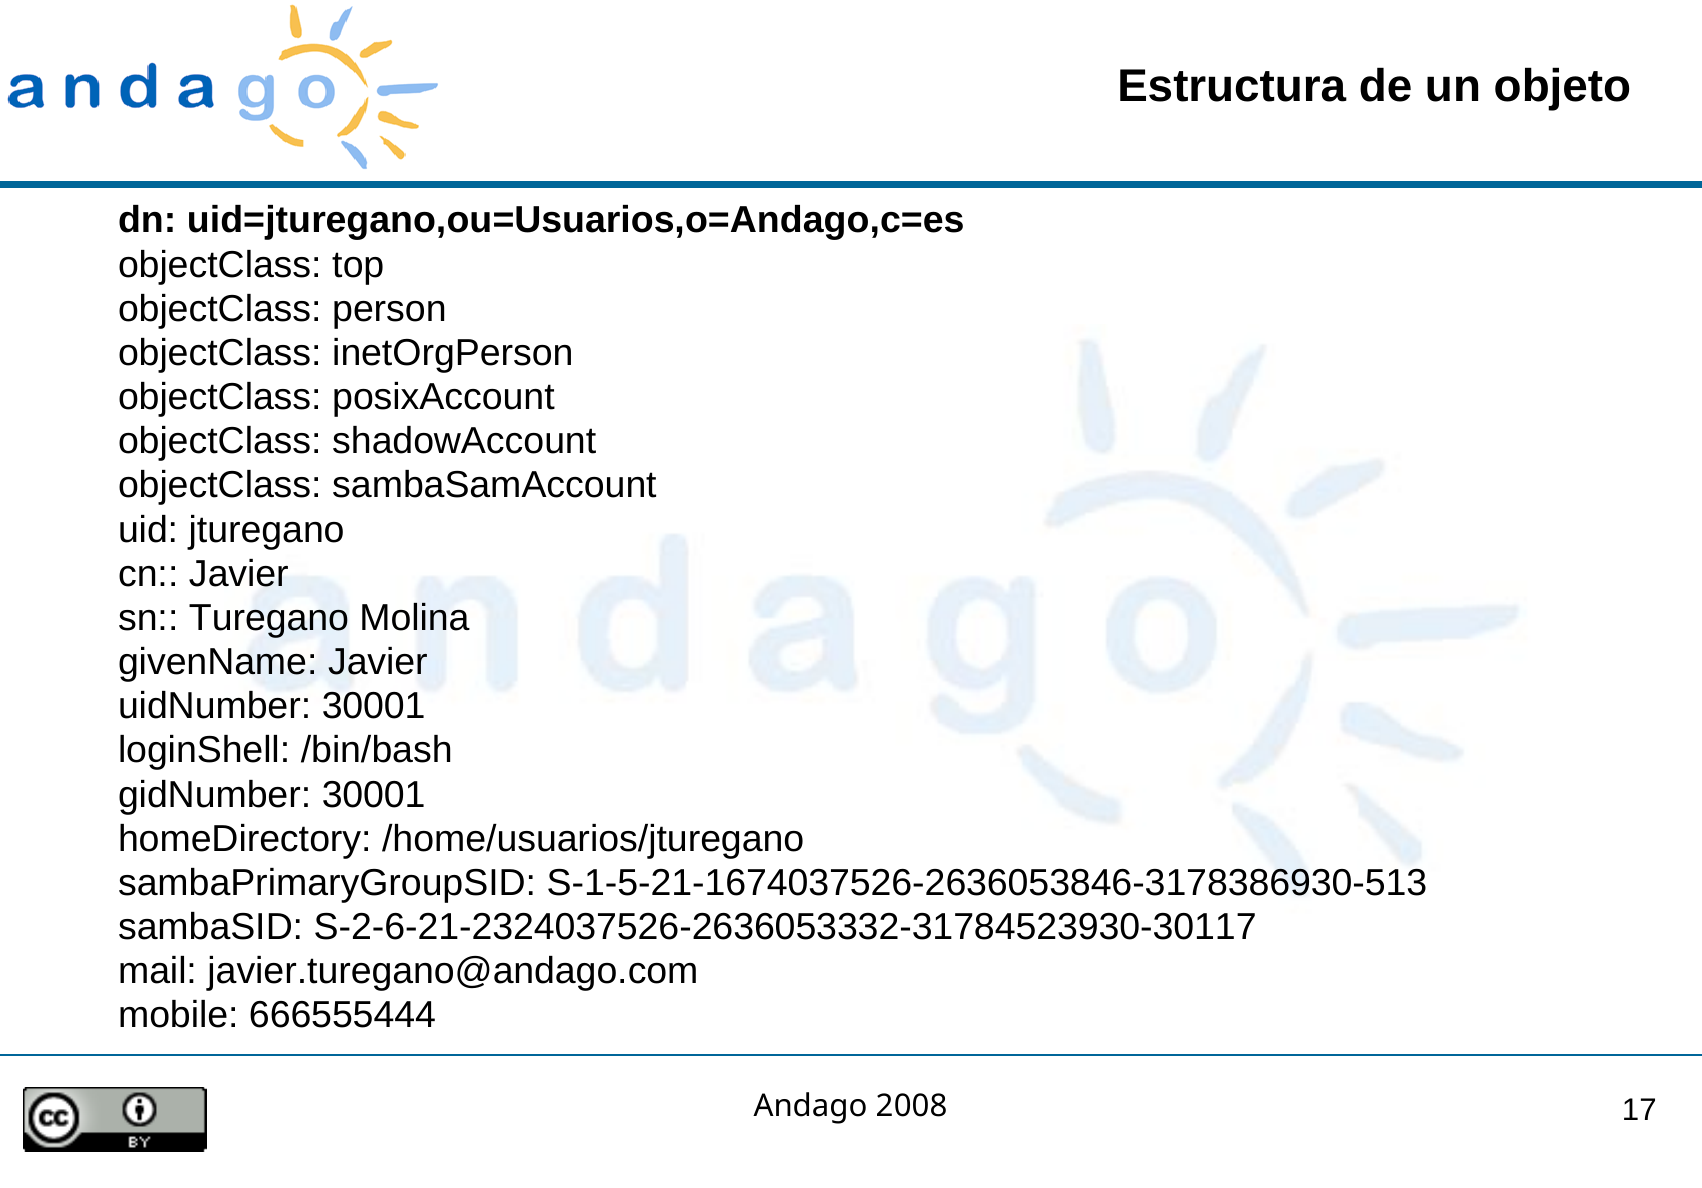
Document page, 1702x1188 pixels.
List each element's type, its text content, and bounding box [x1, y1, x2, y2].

picture [0, 0, 255, 175]
list dn: uid=jturegano,ou=Usuarios,o=Andago,c=es objectClass: top objectClass: person objectClass: inetOrgPerson objectClass: posixAccount objectClass: shadowAccount objectClass: sambaSamAccount uid: jturegano cn:: Javier sn:: Turegano Molina givenName: Javier uidNumber: 30001 loginShell: /bin/bash gidNumber: 30001 homeDirectory: /home/usuarios/jturegano sambaPrimaryGroupSID: S-1-5-21-1674037526-2636053846-3178386930-513 sambaSID: S-2-6-21-2324037526-2636053332-31784523930-30117 mail: javier.turegano@andago.com mobile: 666555444 [118, 206, 1702, 1140]
title Estructura de un objeto [255, 0, 1702, 188]
picture [23, 1087, 207, 1152]
